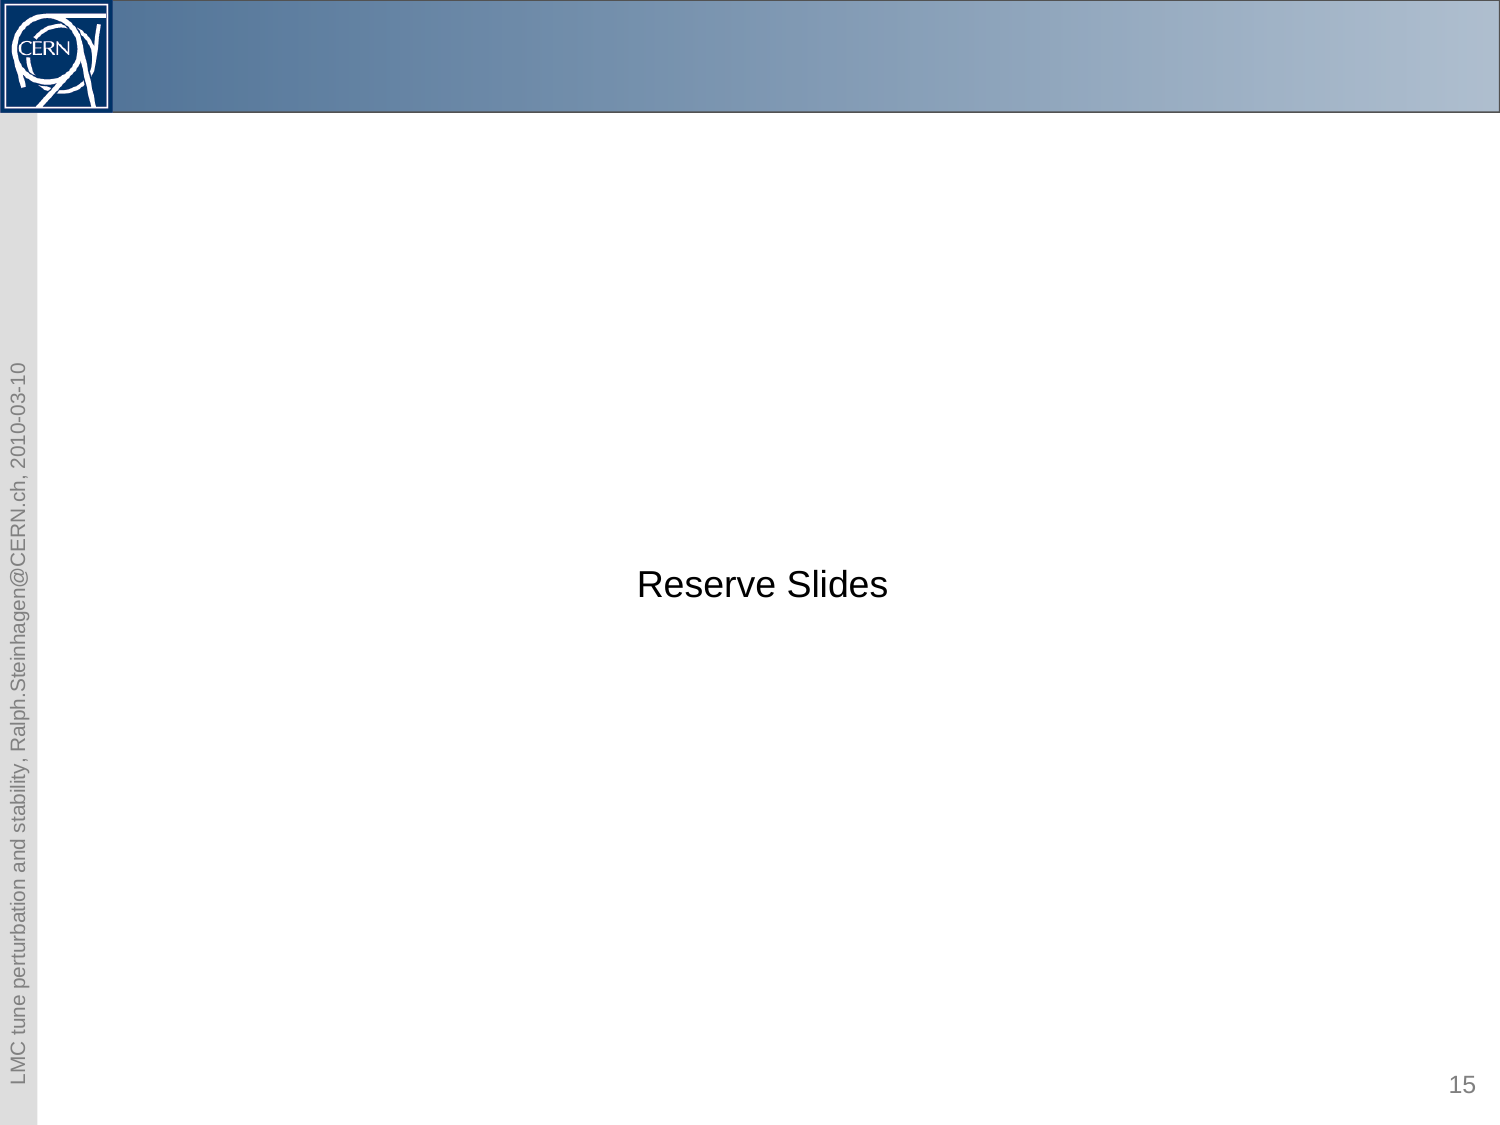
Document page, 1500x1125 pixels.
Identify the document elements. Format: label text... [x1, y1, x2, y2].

picture [0, 0, 113, 113]
subtitle Reserve Slides [87, 145, 1438, 1023]
